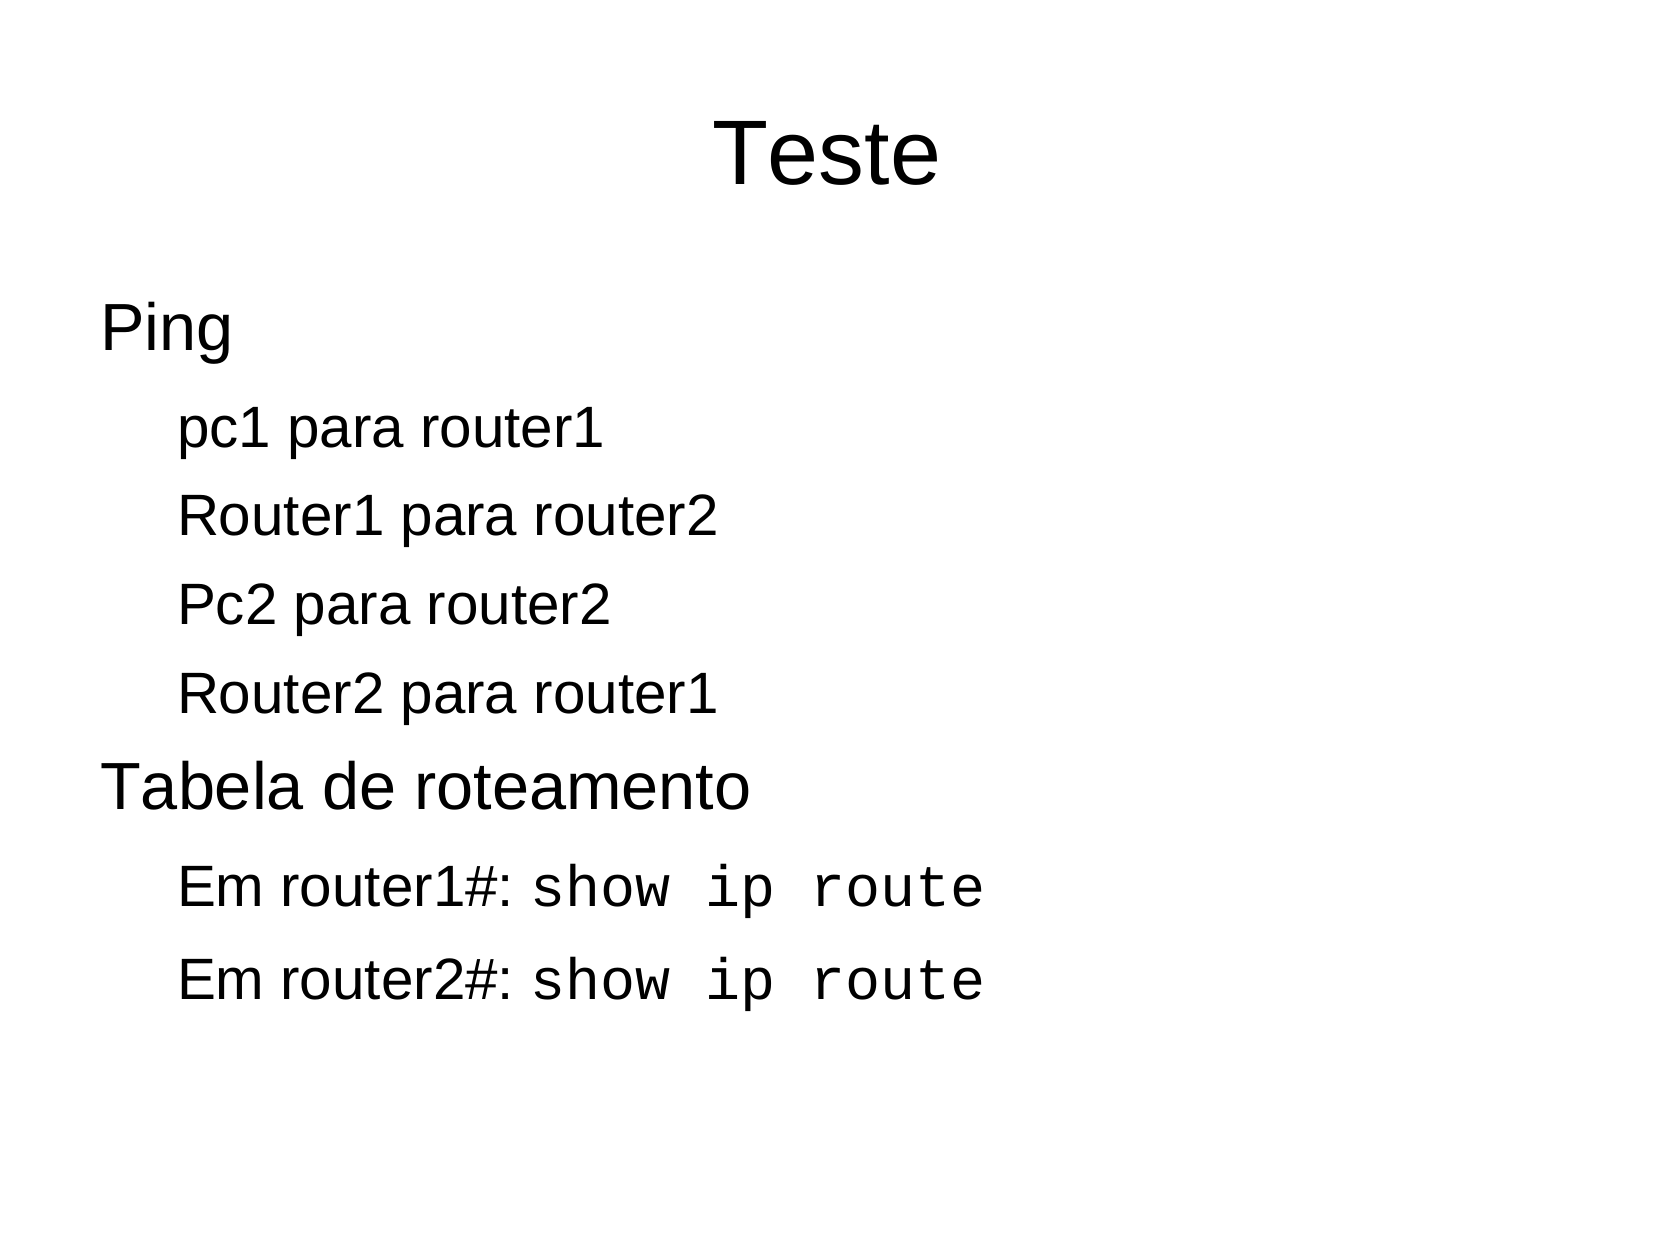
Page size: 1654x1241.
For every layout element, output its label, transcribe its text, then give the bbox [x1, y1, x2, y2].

title Teste [82, 56, 1571, 250]
list Ping pc1 para router1 Router1 para router2 Pc2 para router2 Router2 para router1 Tabela de roteamento Em router1#: show ip route Em router2#: show ip route [82, 290, 1571, 1094]
